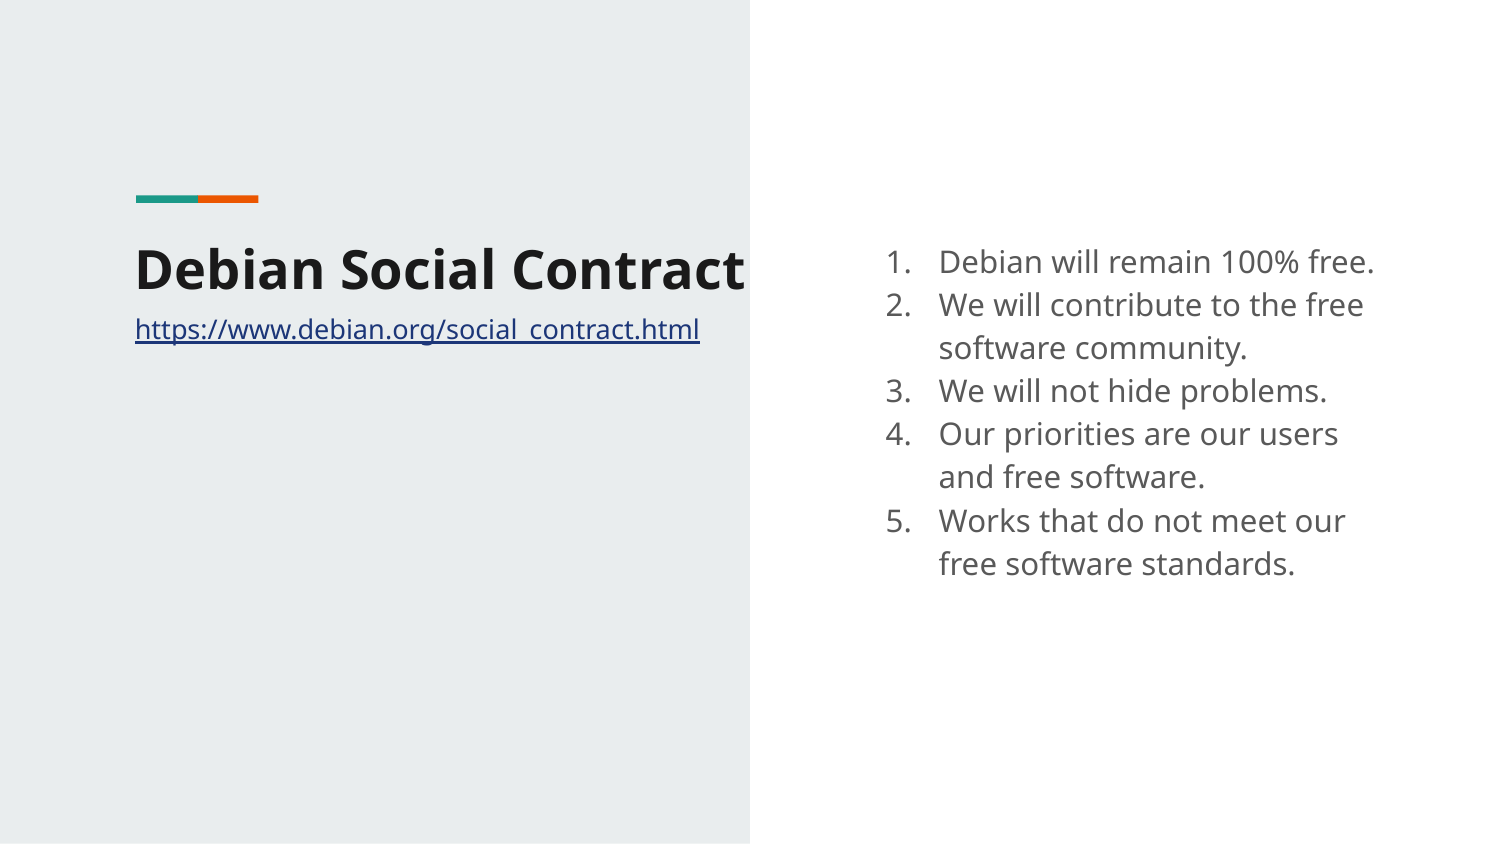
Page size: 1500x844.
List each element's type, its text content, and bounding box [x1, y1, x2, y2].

list Debian will remain 100% free. We will contribute to the free software community. We will not hide problems. Our priorities are our users and free software. Works that do not meet our free software standards. [848, 221, 1403, 719]
title Debian Social Contract [119, 216, 849, 494]
subtitle https://www.debian.org/social_contract.html [119, 297, 745, 422]
